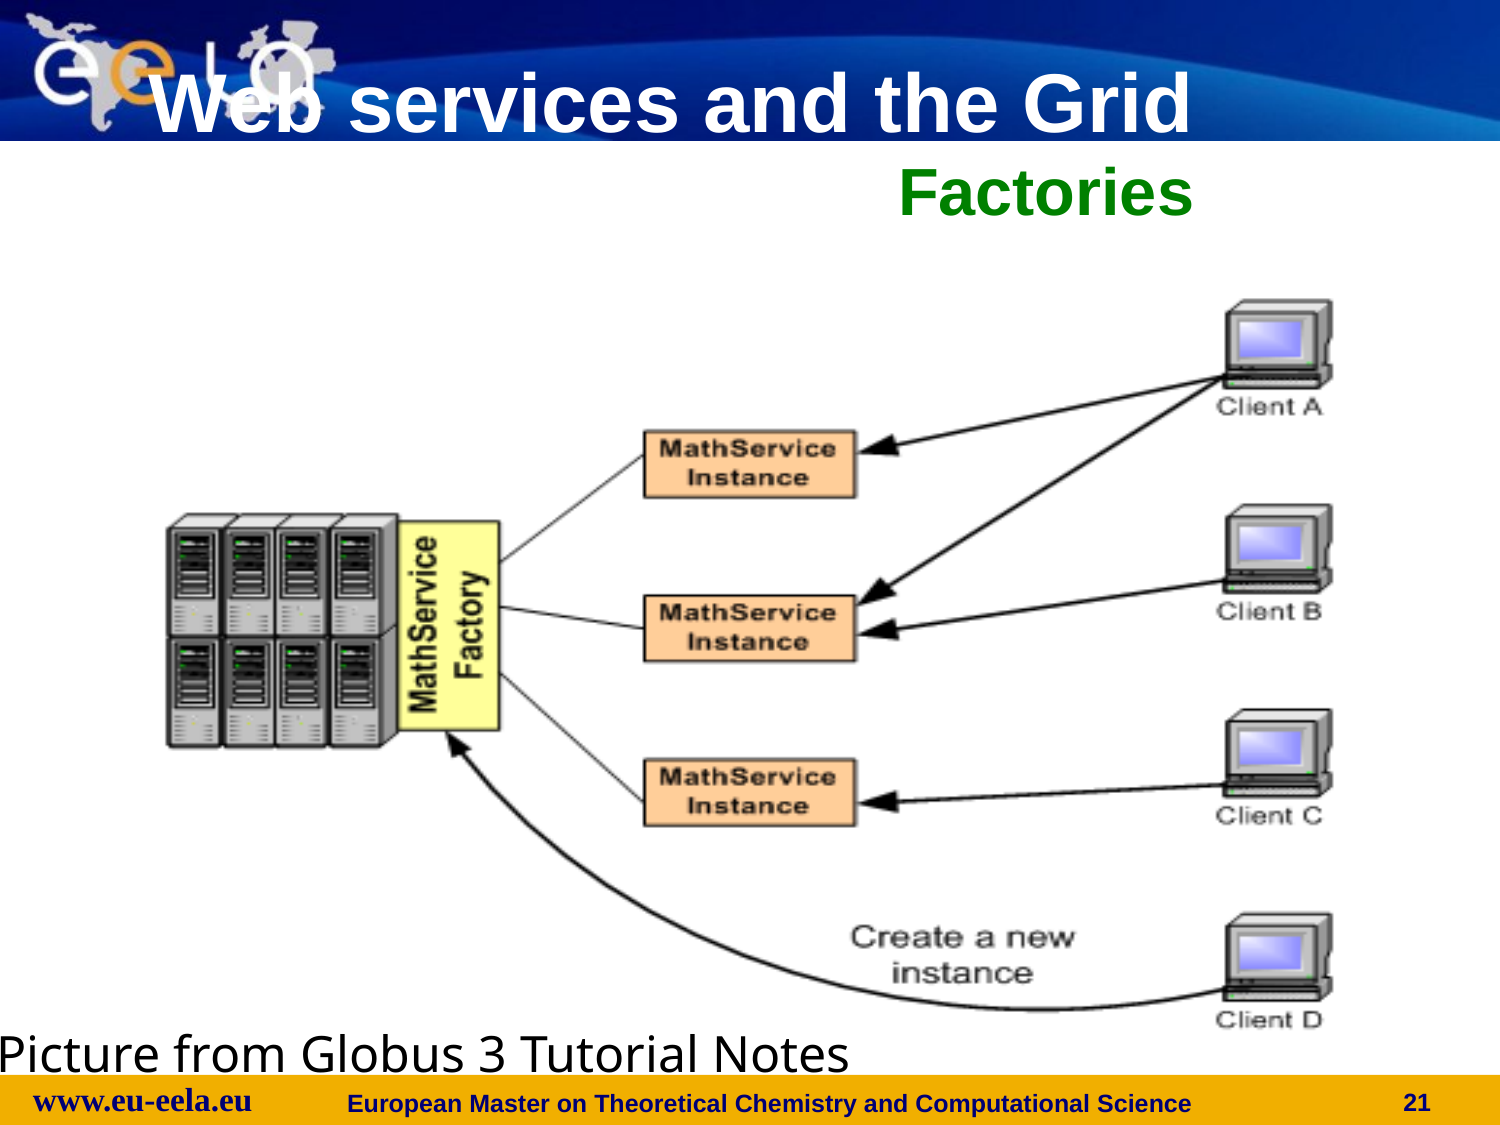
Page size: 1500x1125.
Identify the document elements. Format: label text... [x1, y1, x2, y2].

picture [99, 262, 1450, 1063]
text_box Picture from Globus 3 Tutorial Notes [0, 1014, 867, 1091]
text_box [1388, 1078, 1475, 1125]
text_box European Master on Theoretical Chemistry and Computational Science [332, 1080, 1388, 1125]
title Web services and the Grid Factories [134, 41, 1485, 237]
